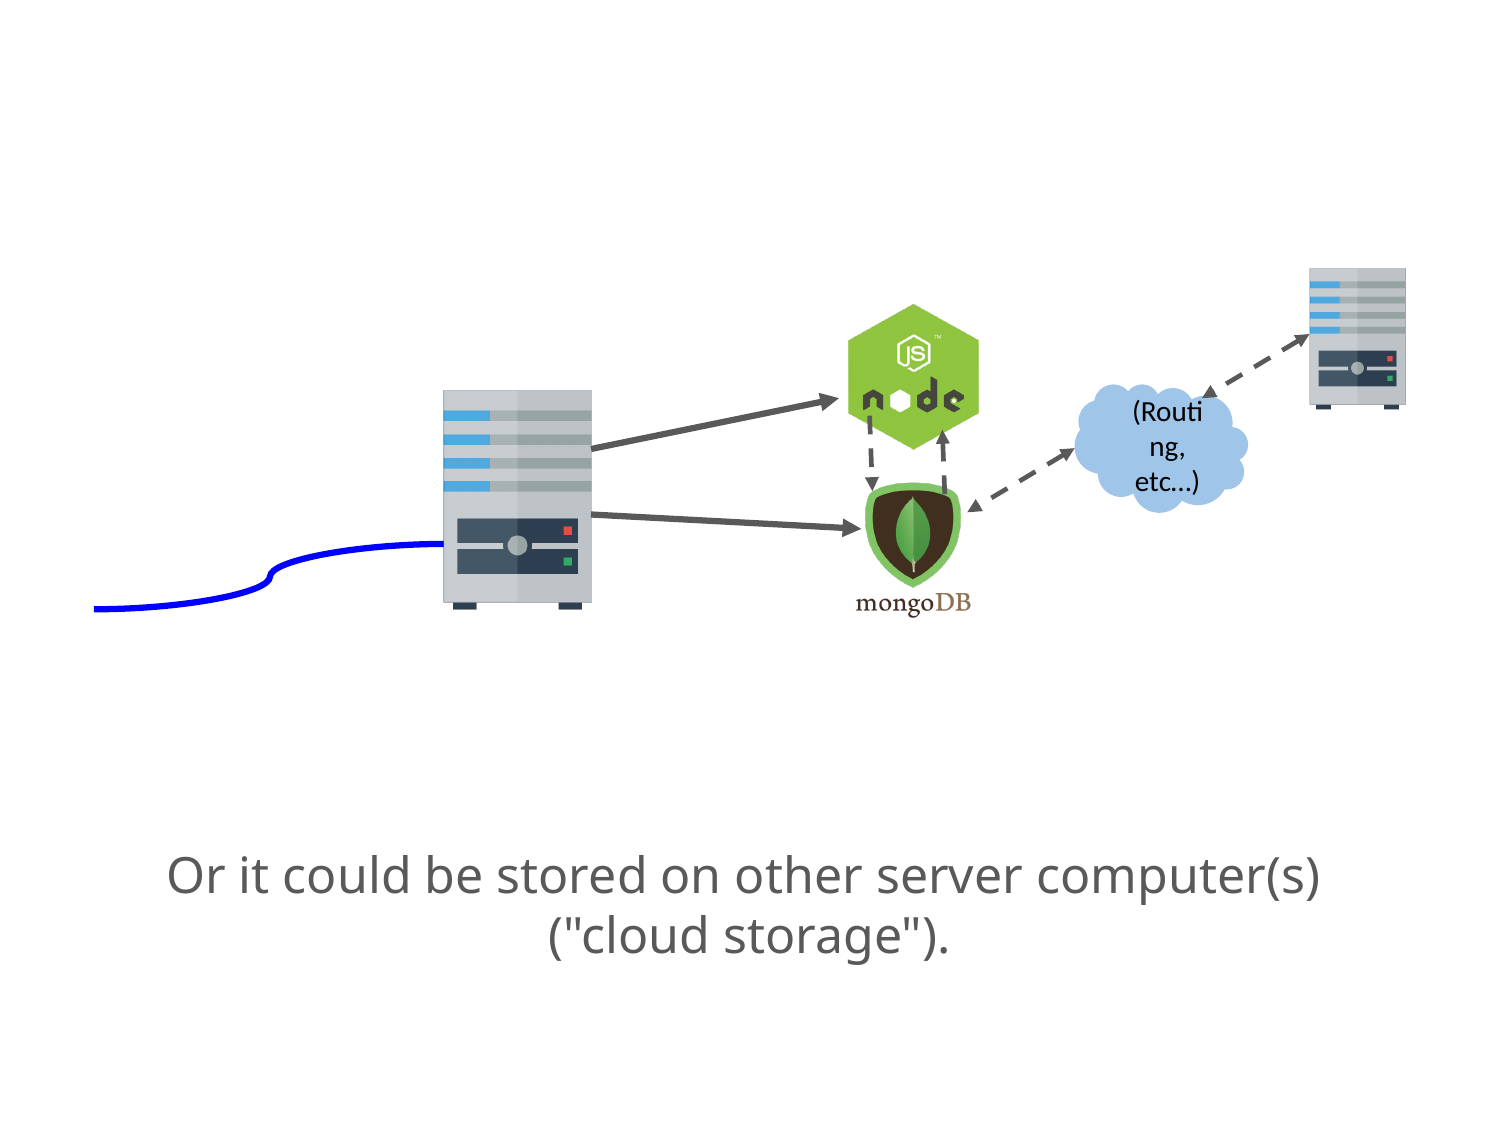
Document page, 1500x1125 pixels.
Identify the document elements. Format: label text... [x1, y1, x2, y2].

text_box (Routing, etc…) [1074, 384, 1249, 513]
picture [838, 302, 988, 452]
picture [838, 463, 988, 638]
picture [1281, 265, 1432, 416]
list Or it could be stored on other server computer(s) ("cloud storage"). [148, 828, 1352, 989]
picture [399, 385, 633, 620]
